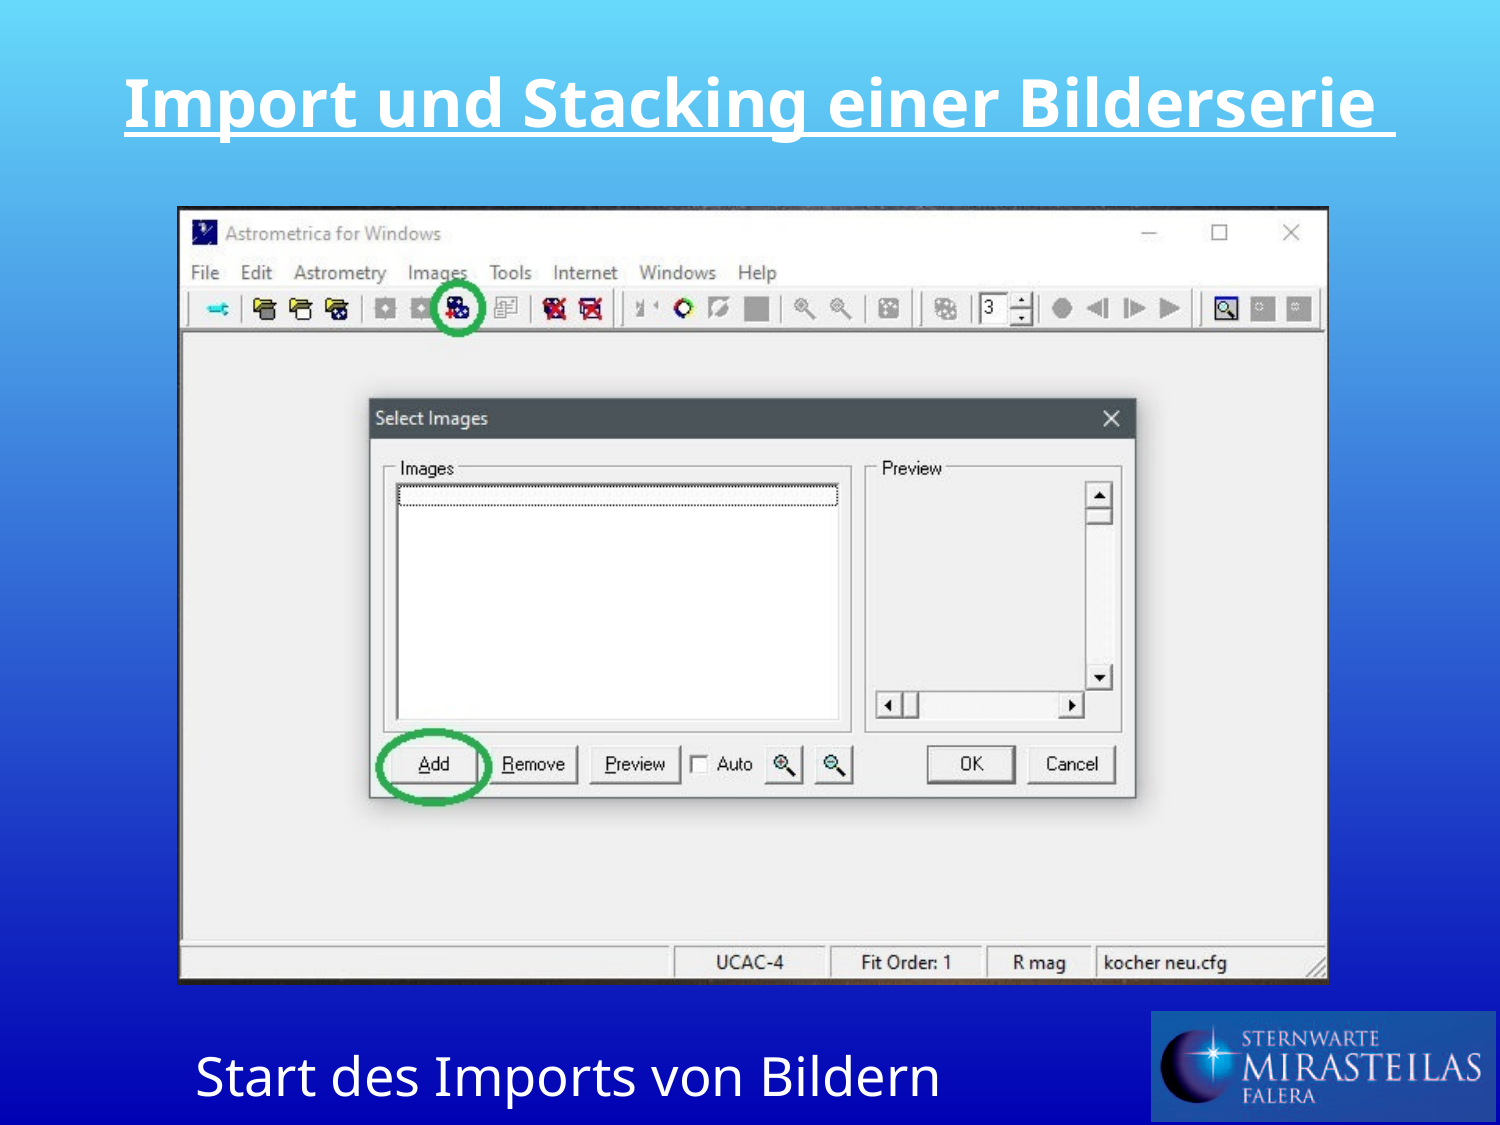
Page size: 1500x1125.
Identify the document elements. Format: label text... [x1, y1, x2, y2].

picture [177, 206, 1329, 985]
text_box Import und Stacking einer Bilderserie Start des Imports von Bildern [94, 53, 1430, 680]
picture [1151, 1011, 1496, 1122]
